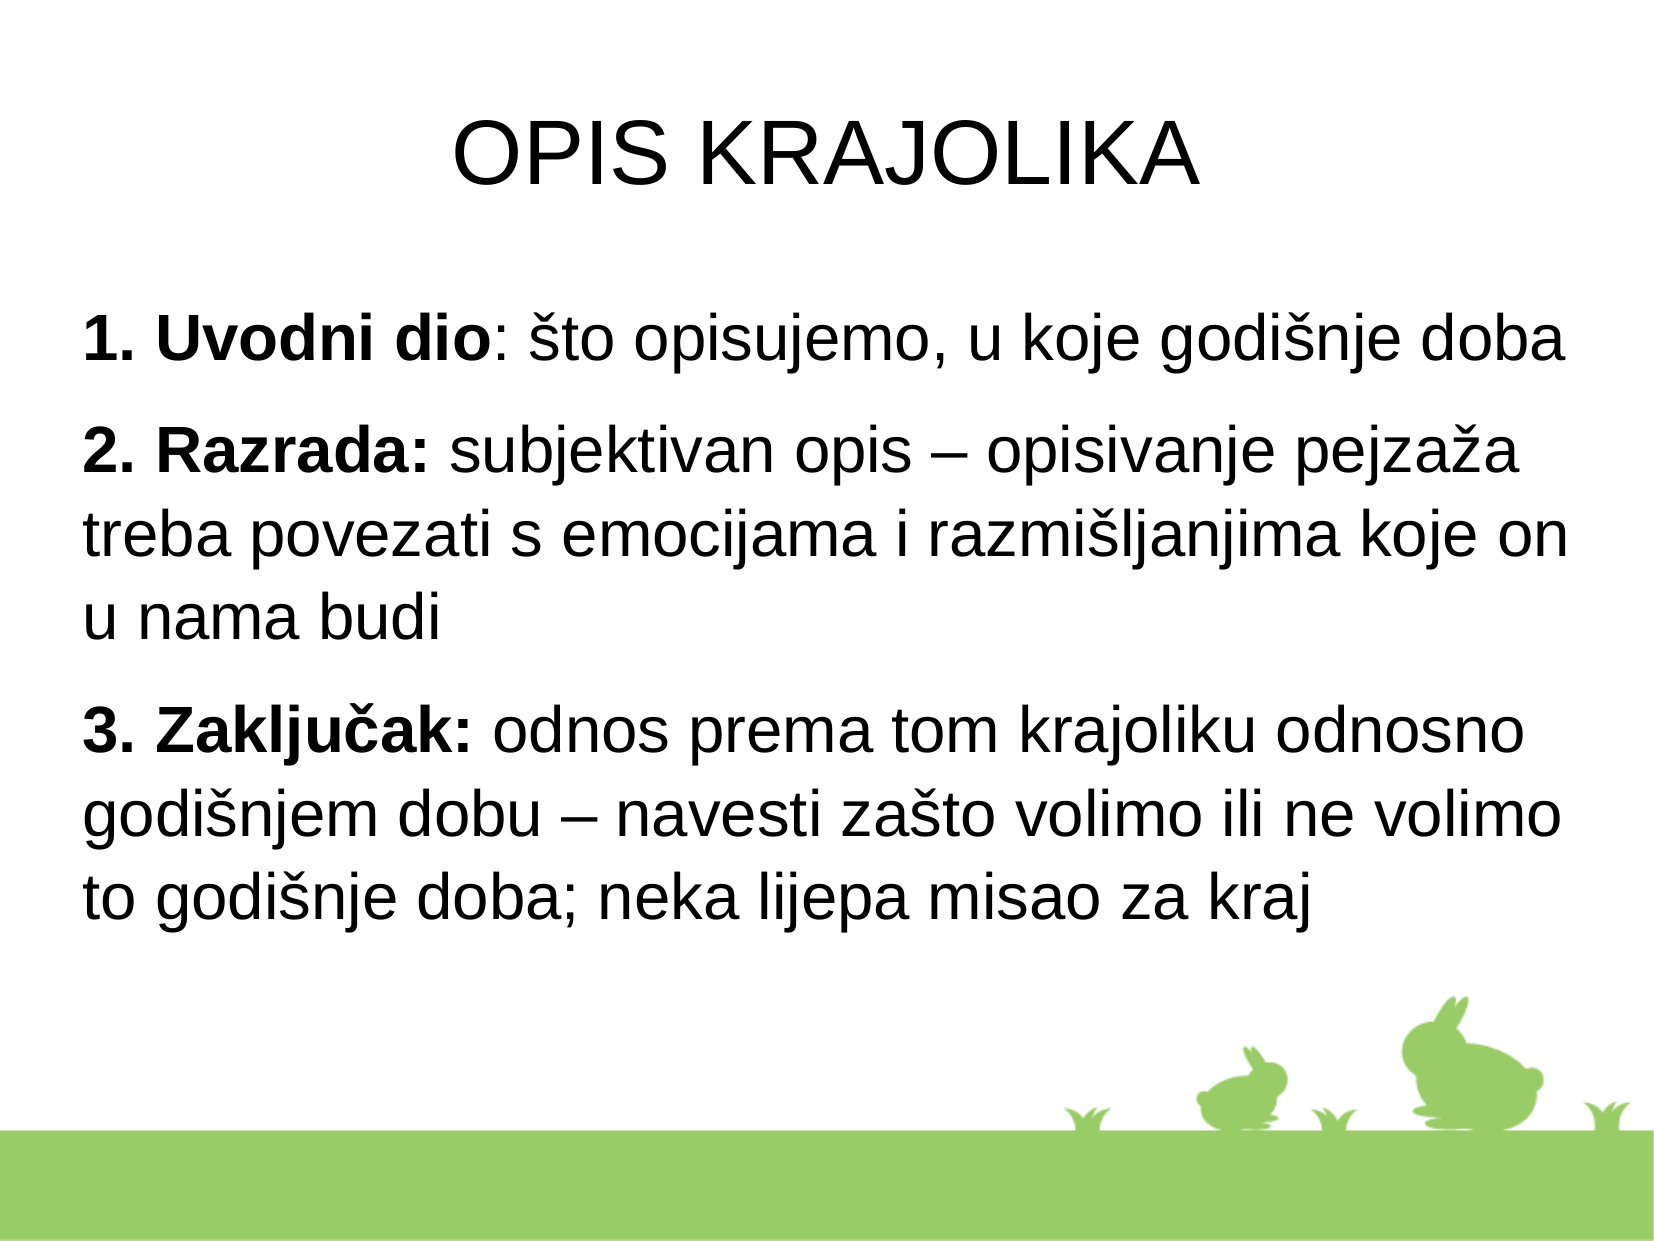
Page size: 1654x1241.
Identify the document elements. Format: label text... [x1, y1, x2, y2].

picture [0, 0, 1654, 1241]
list 1. Uvodni dio: što opisujemo, u koje godišnje doba 2. Razrada: subjektivan opis – opisivanje pejzaža treba povezati s emocijama i razmišljanjima koje on u nama budi 3. Zaključak: odnos prema tom krajoliku odnosno godišnjem dobu – navesti zašto volimo ili ne volimo to godišnje doba; neka lijepa misao za kraj [82, 290, 1571, 1010]
title OPIS KRAJOLIKA [82, 49, 1571, 257]
